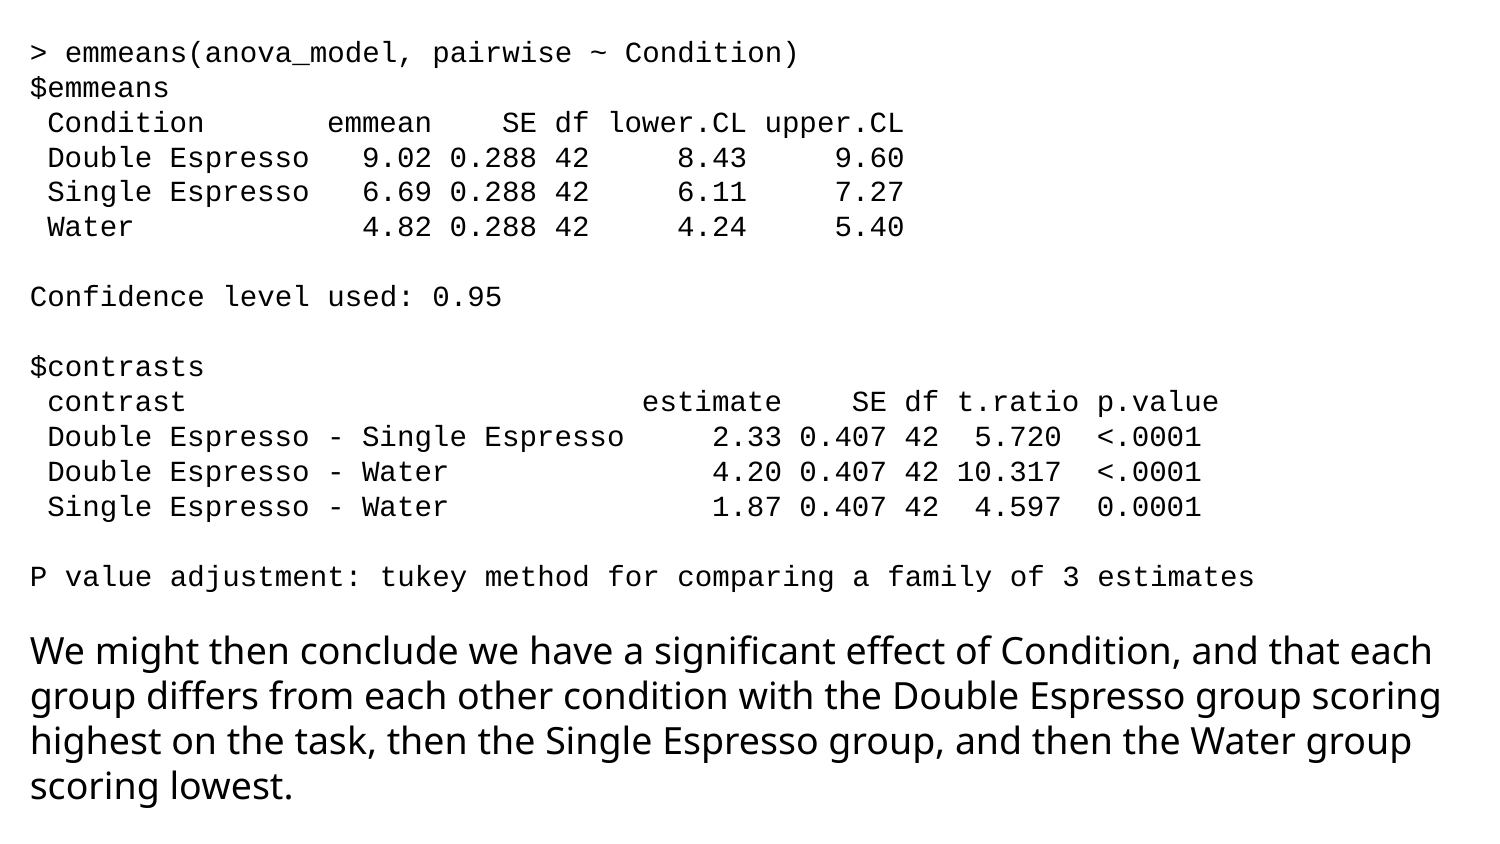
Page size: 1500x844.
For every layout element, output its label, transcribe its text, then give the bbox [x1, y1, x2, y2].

text_box > emmeans(anova_model, pairwise ~ Condition) $emmeans Condition emmean SE df lower.CL upper.CL Double Espresso 9.02 0.288 42 8.43 9.60 Single Espresso 6.69 0.288 42 6.11 7.27 Water 4.82 0.288 42 4.24 5.40 Confidence level used: 0.95 $contrasts contrast estimate SE df t.ratio p.value Double Espresso - Single Espresso 2.33 0.407 42 5.720 <.0001 Double Espresso - Water 4.20 0.407 42 10.317 <.0001 Single Espresso - Water 1.87 0.407 42 4.597 0.0001 P value adjustment: tukey method for comparing a family of 3 estimates We might then conclude we have a significant effect of Condition, and that each group differs from each other condition with the Double Espresso group scoring highest on the task, then the Single Espresso group, and then the Water group scoring lowest. [14, 17, 1485, 834]
